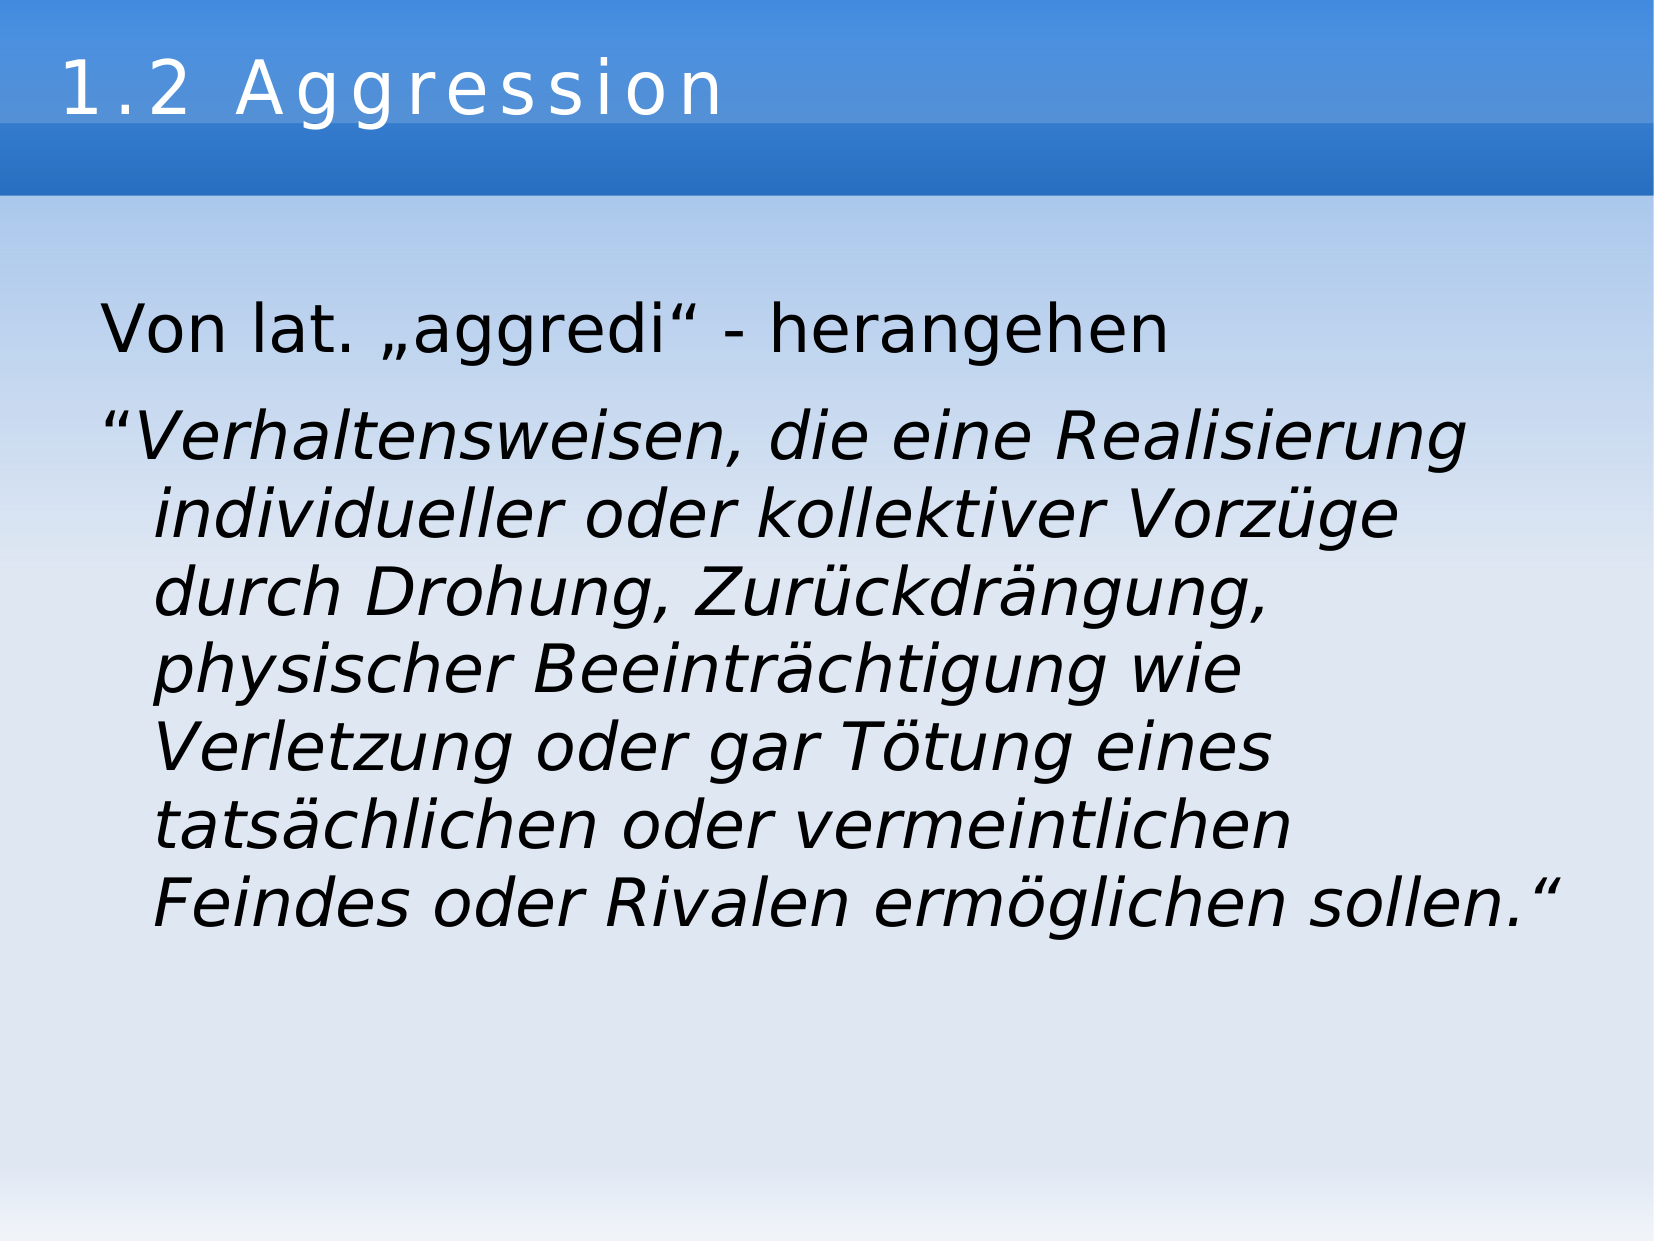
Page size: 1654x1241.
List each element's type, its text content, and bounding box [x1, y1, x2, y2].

list Von lat. „aggredi“ - herangehen “Verhaltensweisen, die eine Realisierung individueller oder kollektiver Vorzüge durch Drohung, Zurückdrängung, physischer Beeinträchtigung wie Verletzung oder gar Tötung eines tatsächlichen oder vermeintlichen Feindes oder Rivalen ermöglichen sollen.“ [82, 290, 1571, 1109]
picture [0, 0, 1654, 1241]
title 1.2 Aggression [59, 0, 1624, 177]
